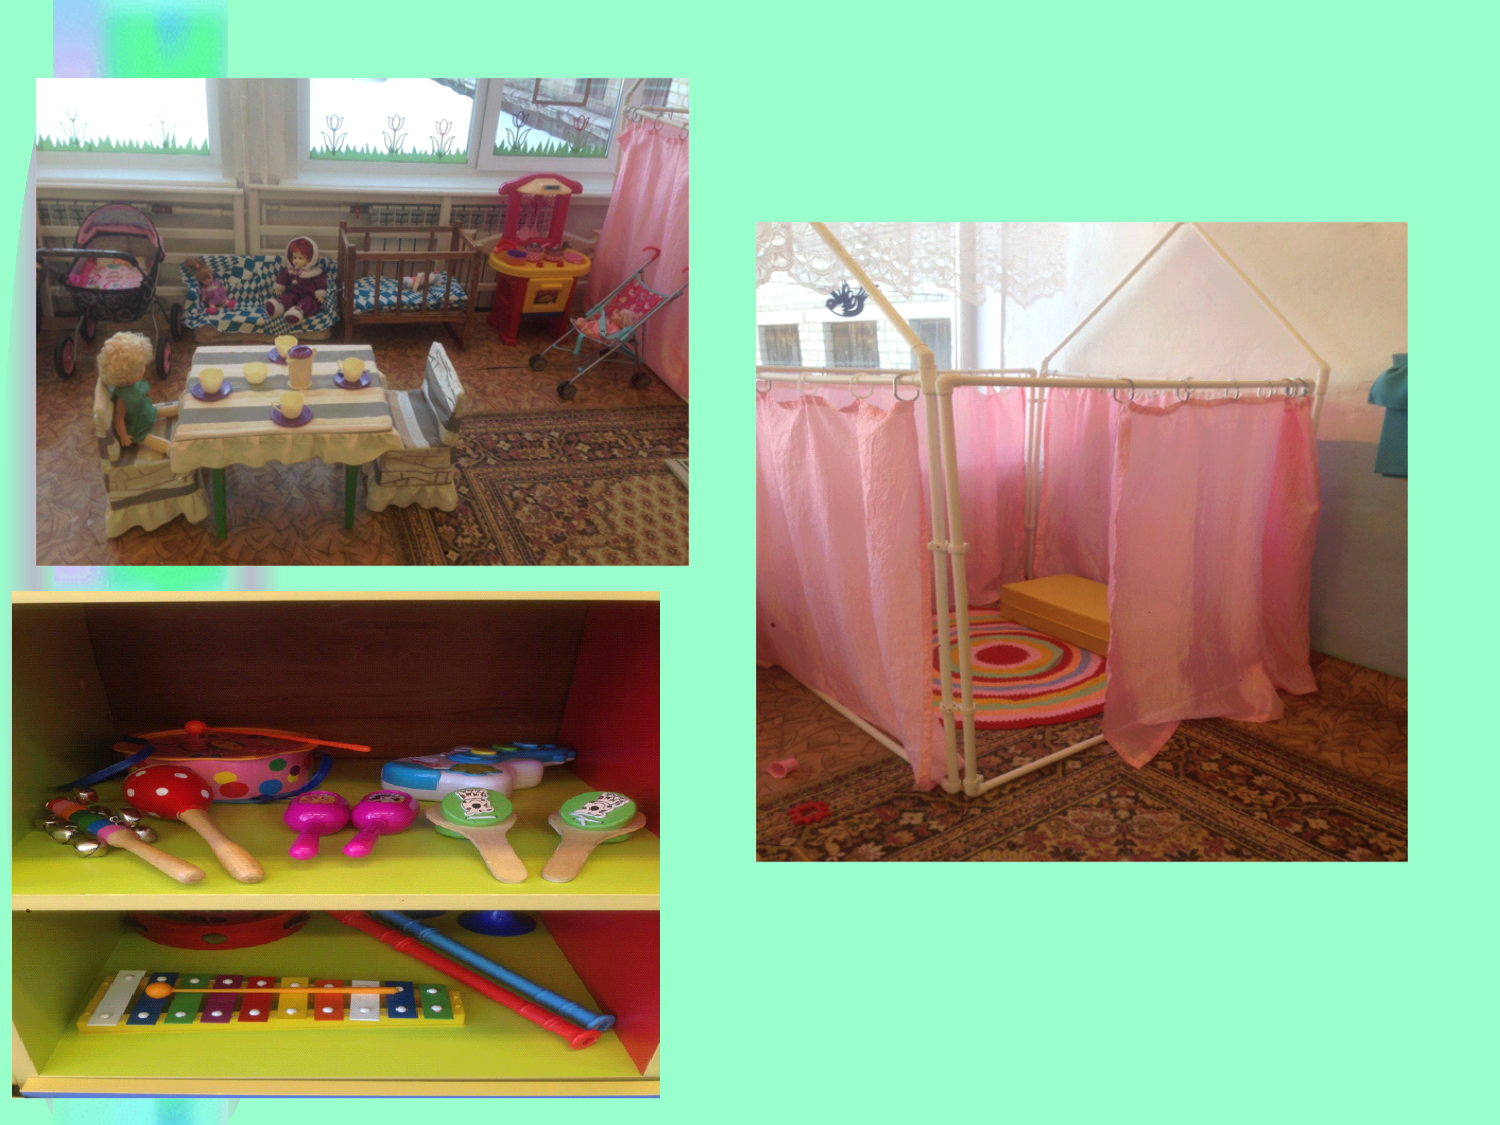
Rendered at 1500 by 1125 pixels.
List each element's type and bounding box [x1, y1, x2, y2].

picture [755, 221, 1409, 863]
picture [11, 0, 690, 1125]
